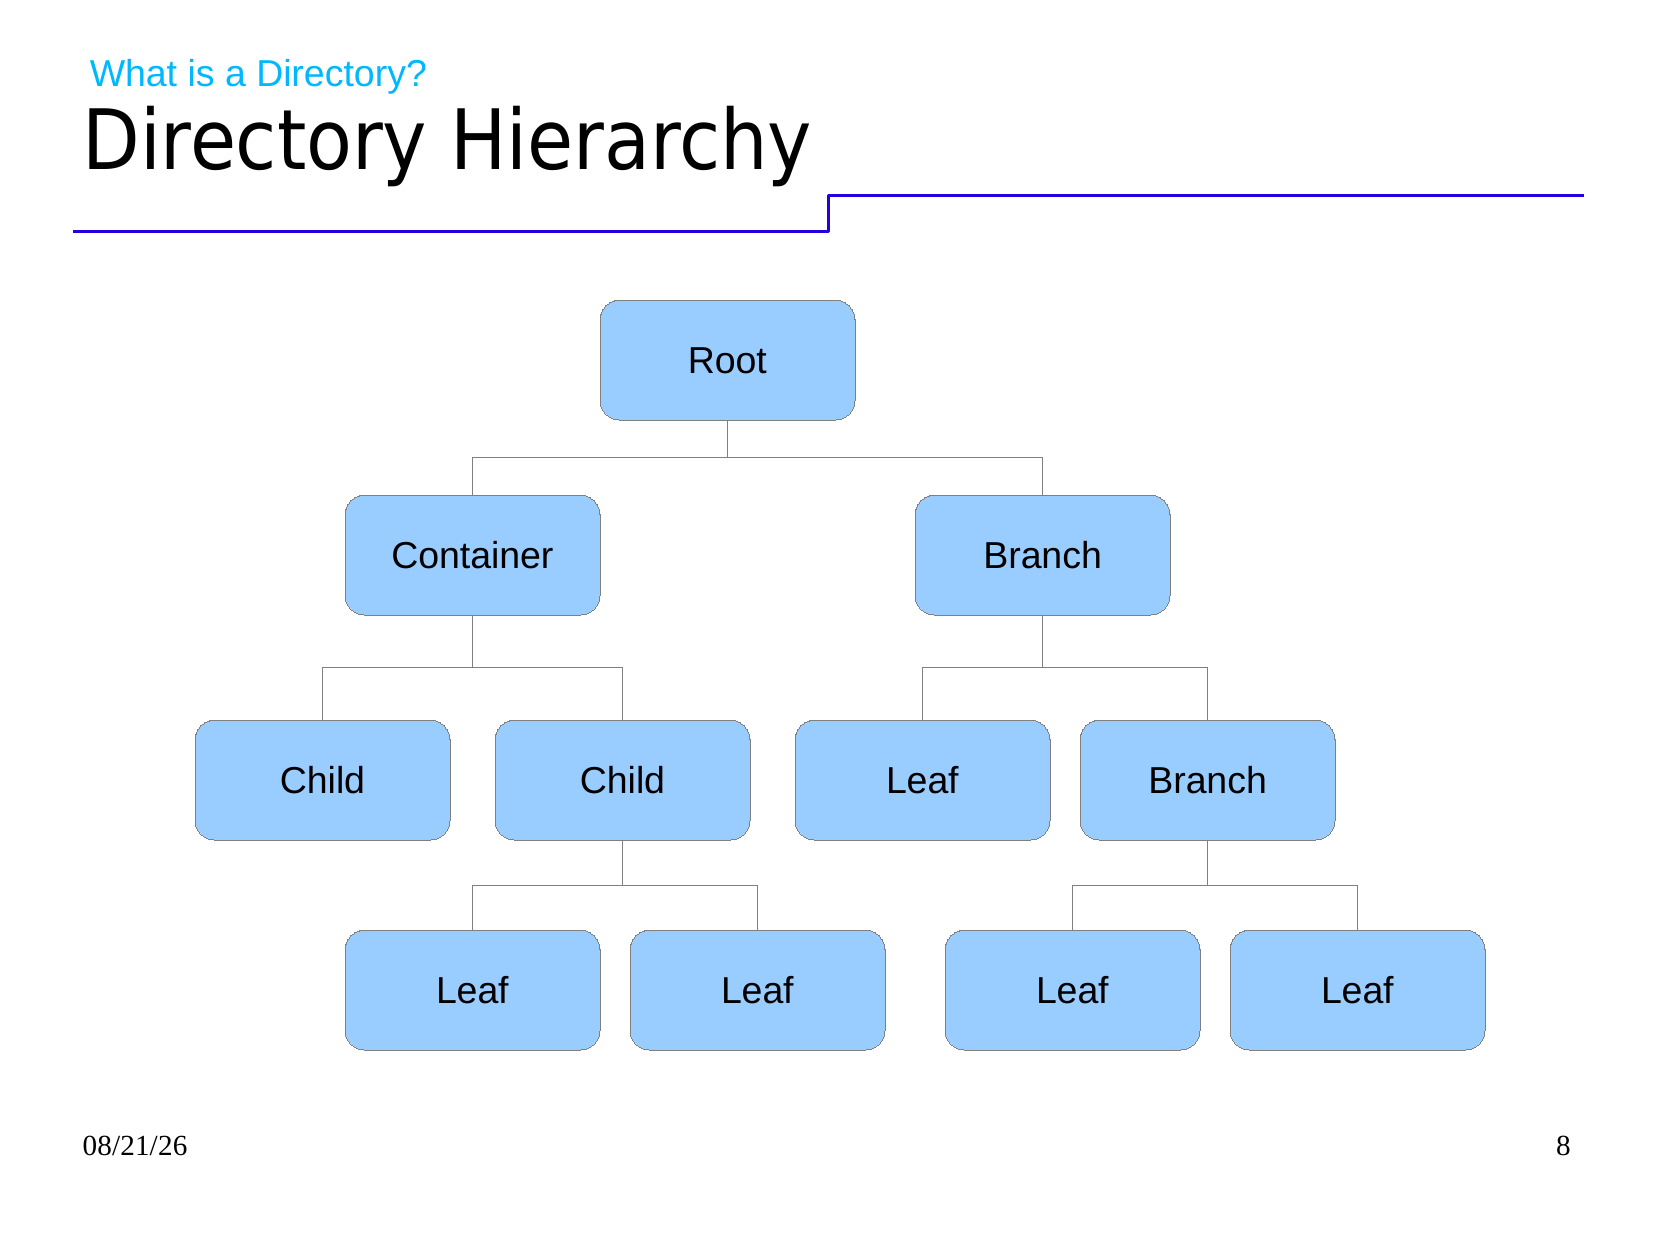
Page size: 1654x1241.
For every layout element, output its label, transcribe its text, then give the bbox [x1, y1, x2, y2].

text_box Leaf [630, 930, 886, 1051]
text_box Leaf [795, 720, 1051, 841]
text_box Branch [1080, 720, 1336, 841]
text_box Root [600, 300, 856, 421]
text_box Leaf [345, 930, 601, 1051]
title Directory Hierarchy [82, 49, 1571, 232]
text_box What is a Directory? [75, 45, 571, 102]
text_box Child [495, 720, 751, 841]
text_box Leaf [1230, 930, 1486, 1051]
text_box Container [345, 495, 601, 616]
text_box Leaf [945, 930, 1201, 1051]
text_box Child [195, 720, 451, 841]
text_box Branch [915, 495, 1171, 616]
